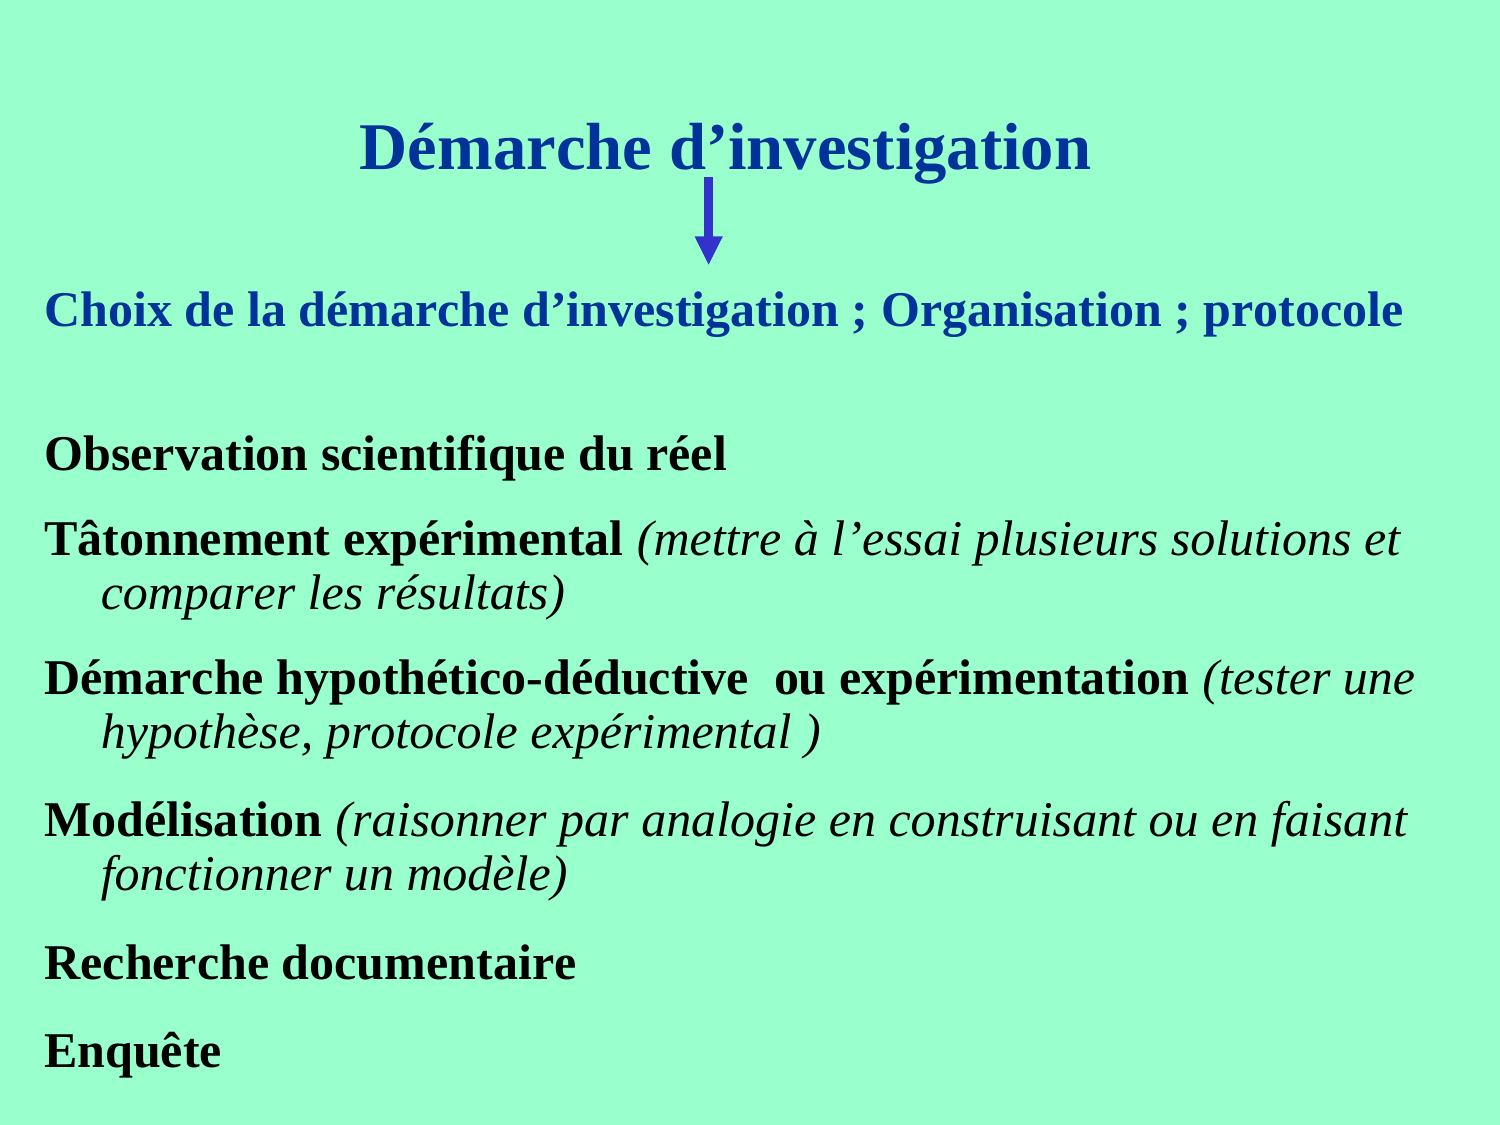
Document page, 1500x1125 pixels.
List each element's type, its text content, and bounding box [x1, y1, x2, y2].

list Choix de la démarche d’investigation ; Organisation ; protocole Observation scientifique du réel Tâtonnement expérimental (mettre à l’essai plusieurs solutions et comparer les résultats) Démarche hypothético-déductive ou expérimentation (tester une hypothèse, protocole expérimental ) Modélisation (raisonner par analogie en construisant ou en faisant fonctionner un modèle) Recherche documentaire Enquête [29, 275, 1500, 1125]
title Démarche d’investigation [88, 48, 1364, 237]
